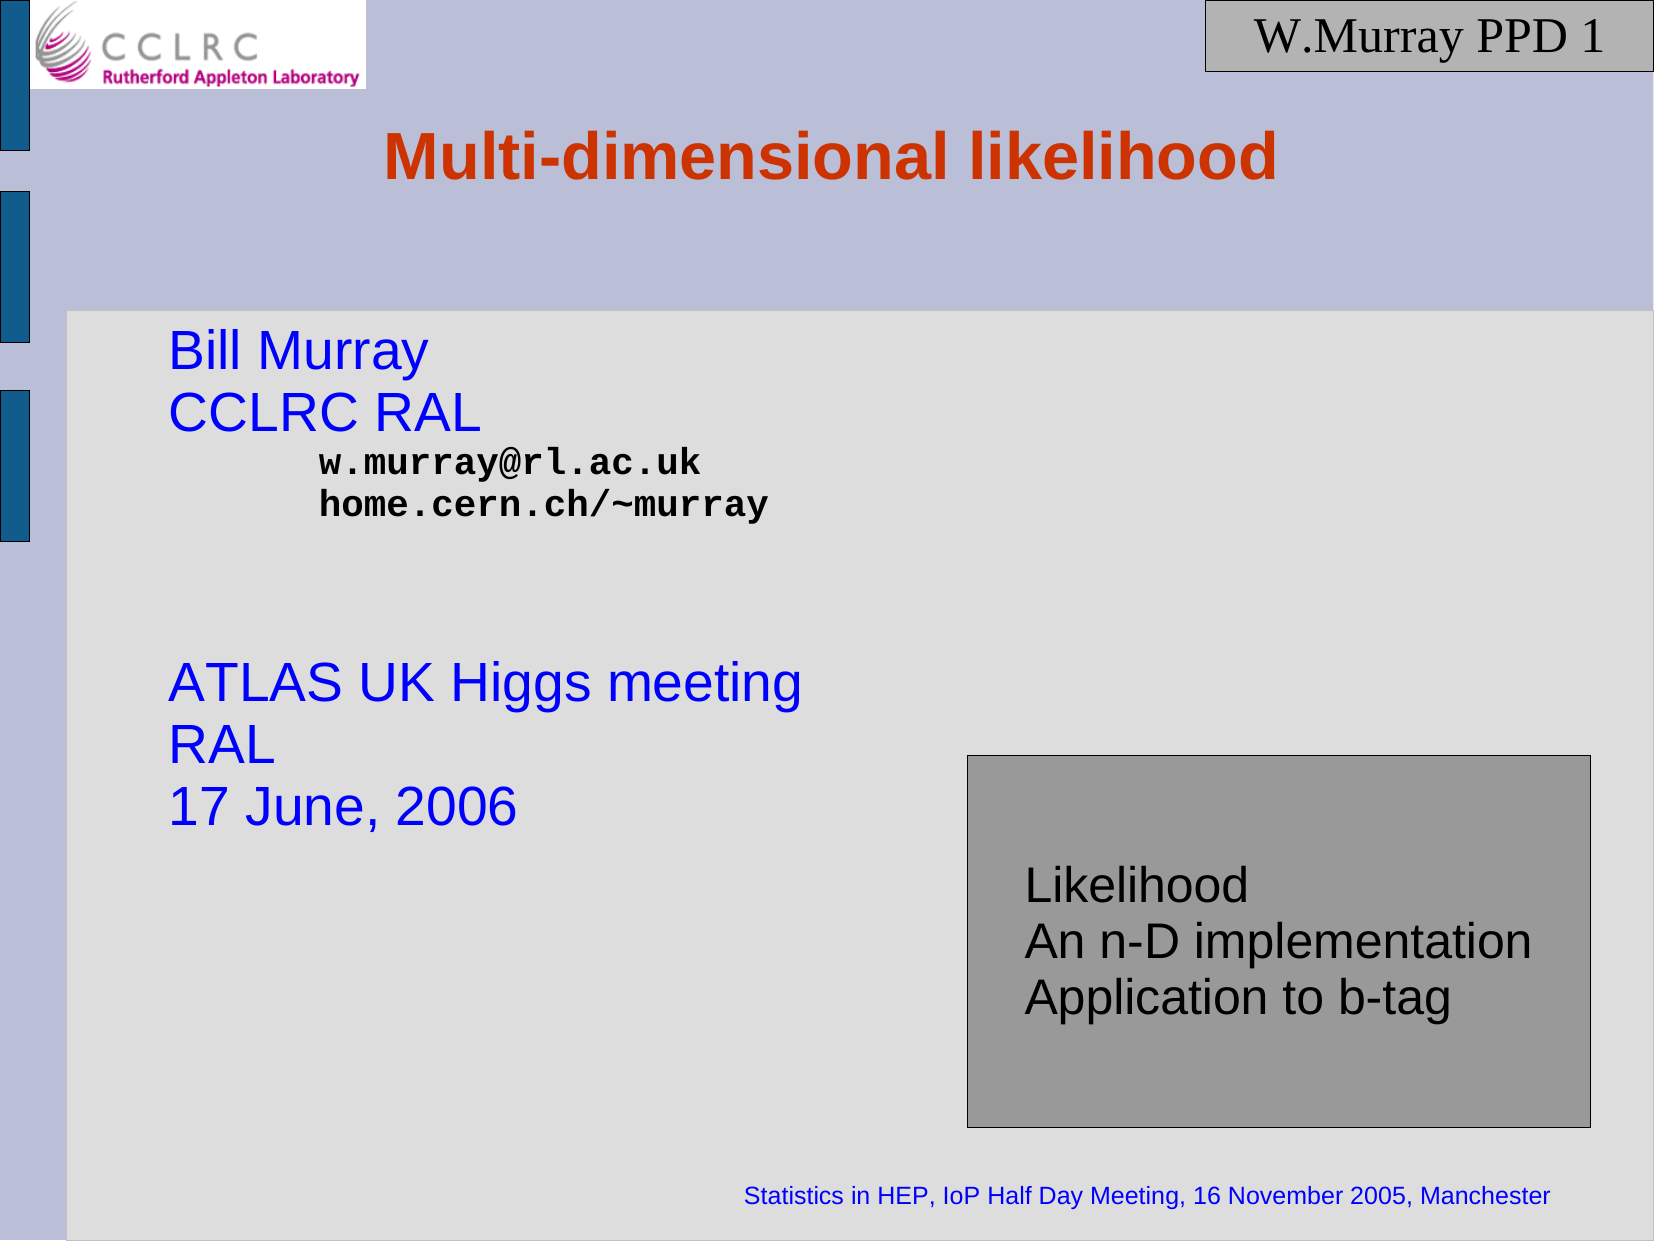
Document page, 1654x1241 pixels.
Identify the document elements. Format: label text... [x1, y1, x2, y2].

text_box Likelihood An n-D implementation Application to b-tag [967, 755, 1591, 1128]
text_box Bill Murray CCLRC RAL w.murray@rl.ac.uk home.cern.ch/~murray ATLAS UK Higgs meeting RAL 17 June, 2006 [154, 311, 820, 845]
picture [30, 0, 366, 89]
title Multi-dimensional likelihood [53, 103, 1610, 209]
text_box Statistics in HEP, IoP Half Day Meeting, 16 November 2005, Manchester [729, 1174, 1568, 1218]
